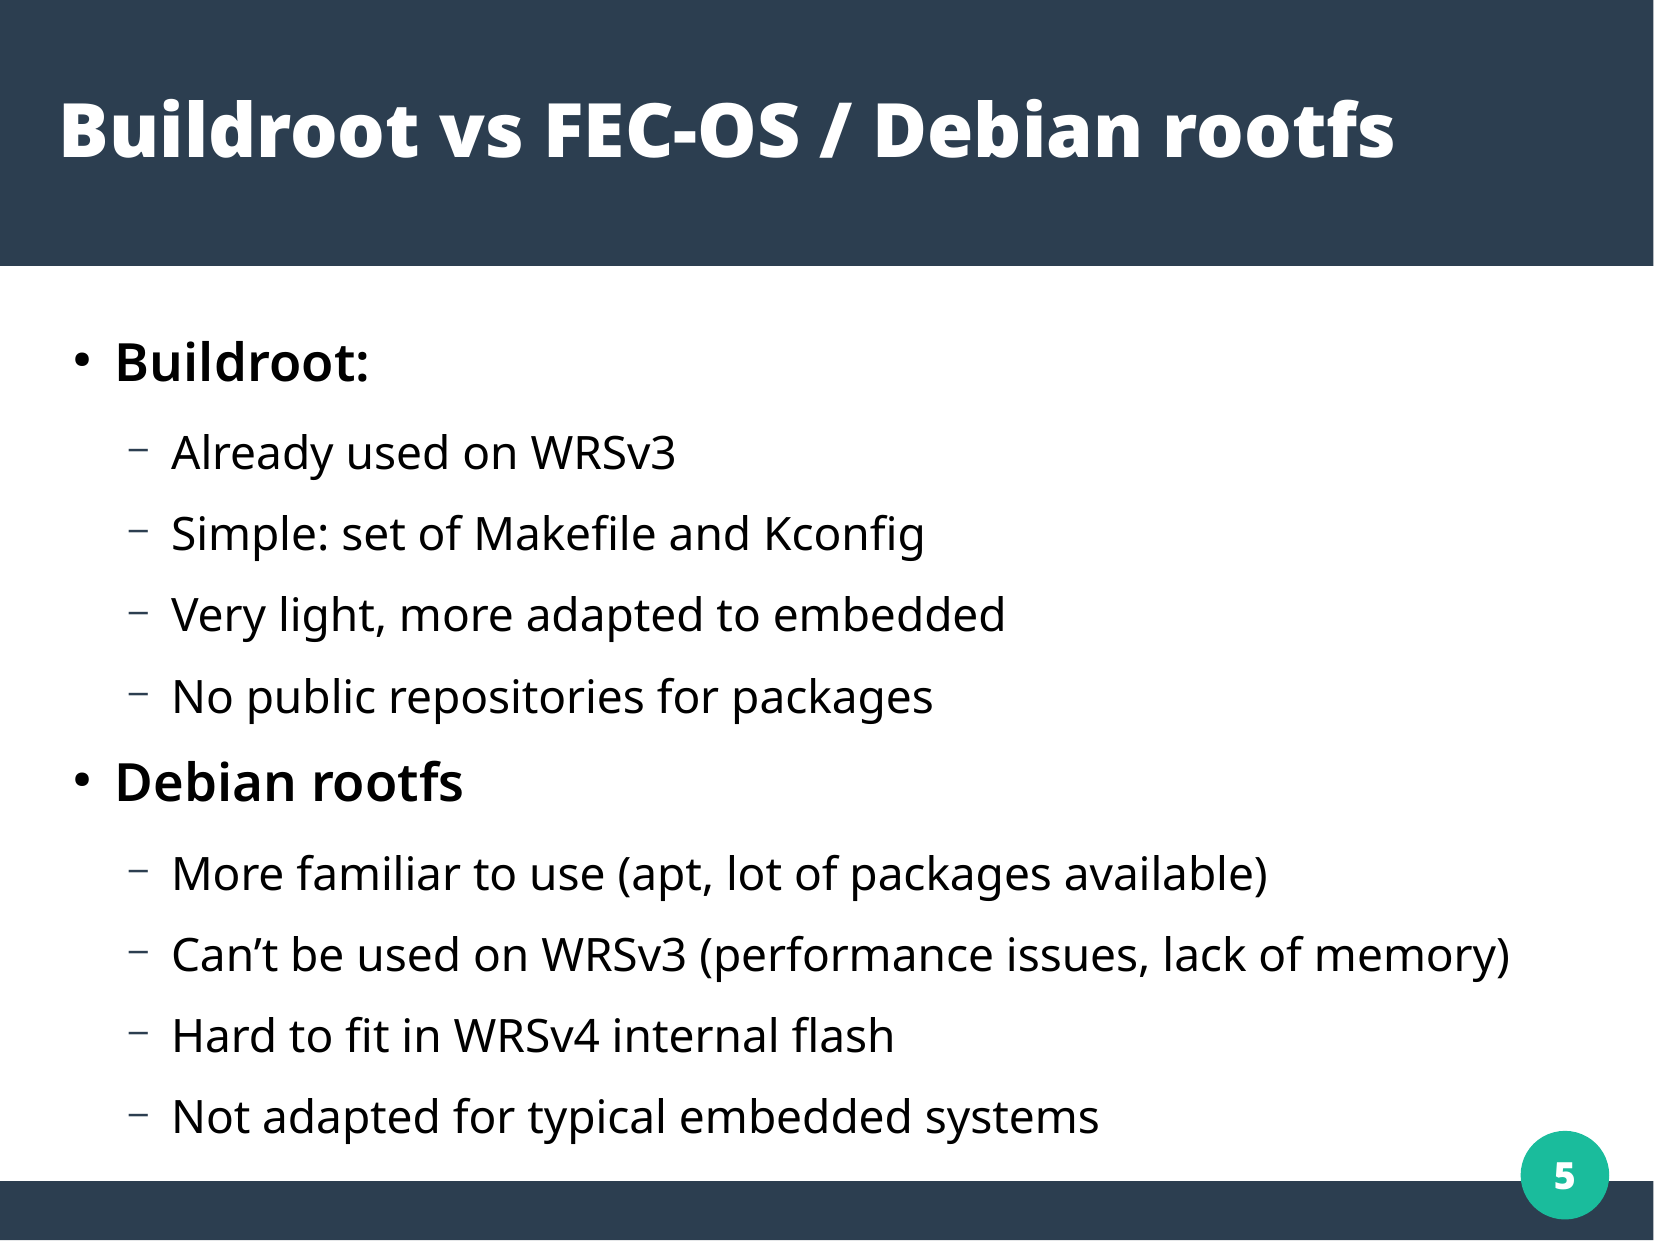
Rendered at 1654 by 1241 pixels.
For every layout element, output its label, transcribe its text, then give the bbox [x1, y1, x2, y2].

title Buildroot vs FEC-OS / Debian rootfs [58, 49, 1595, 207]
list Buildroot: Already used on WRSv3 Simple: set of Makefile and Kconfig Very light, more adapted to embedded No public repositories for packages Debian rootfs More familiar to use (apt, lot of packages available) Can’t be used on WRSv3 (performance issues, lack of memory) Hard to fit in WRSv4 internal flash Not adapted for typical embedded systems [58, 324, 1595, 1152]
